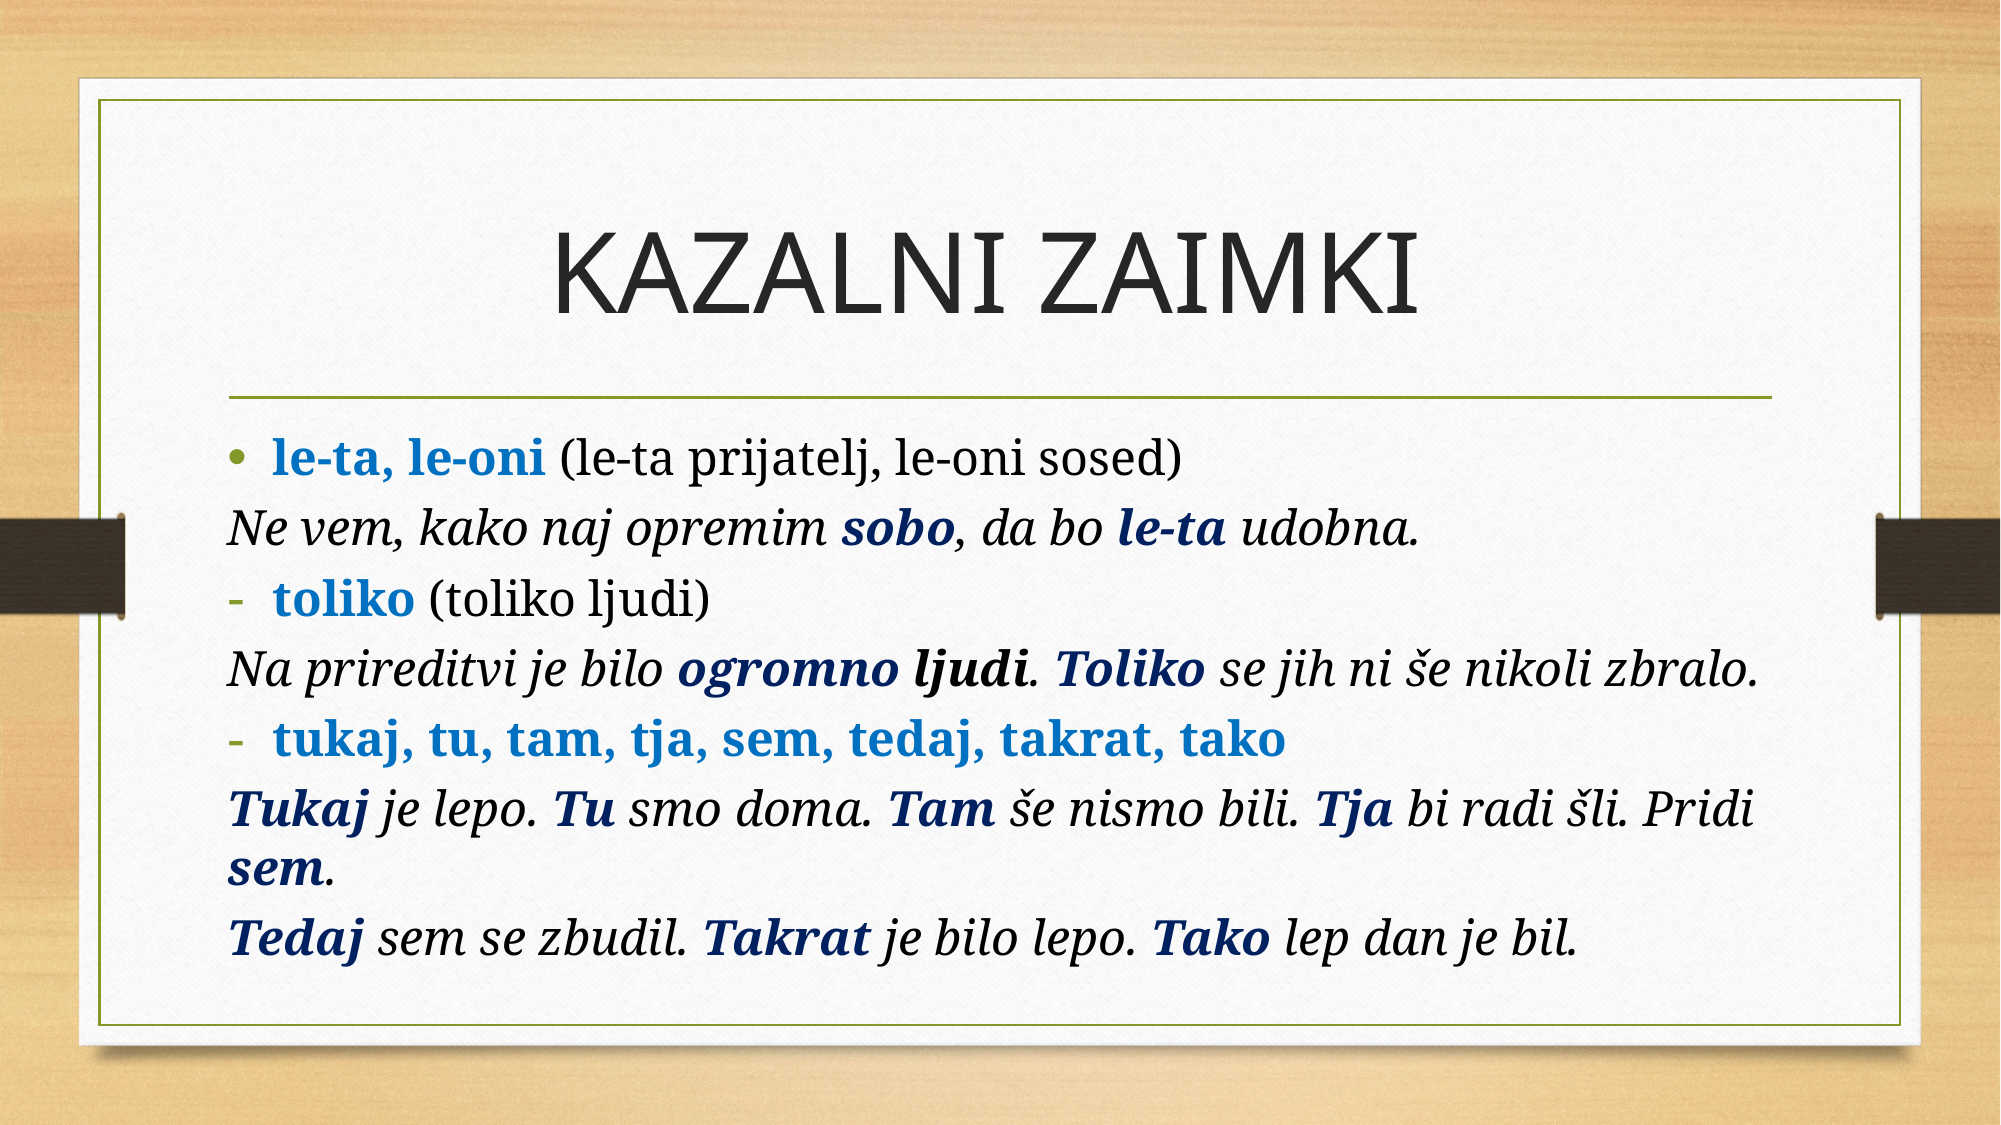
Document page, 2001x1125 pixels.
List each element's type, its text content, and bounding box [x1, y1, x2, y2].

list le-ta, le-oni (le-ta prijatelj, le-oni sosed) Ne vem, kako naj opremim sobo, da bo le-ta udobna. toliko (toliko ljudi) Na prireditvi je bilo ogromno ljudi. Toliko se jih ni še nikoli zbralo. tukaj, tu, tam, tja, sem, tedaj, takrat, tako Tukaj je lepo. Tu smo doma. Tam še nismo bili. Tja bi radi šli. Pridi sem. Tedaj sem se zbudil. Takrat je bilo lepo. Tako lep dan je bil. [212, 419, 1788, 1027]
title KAZALNI ZAIMKI [212, 161, 1788, 376]
